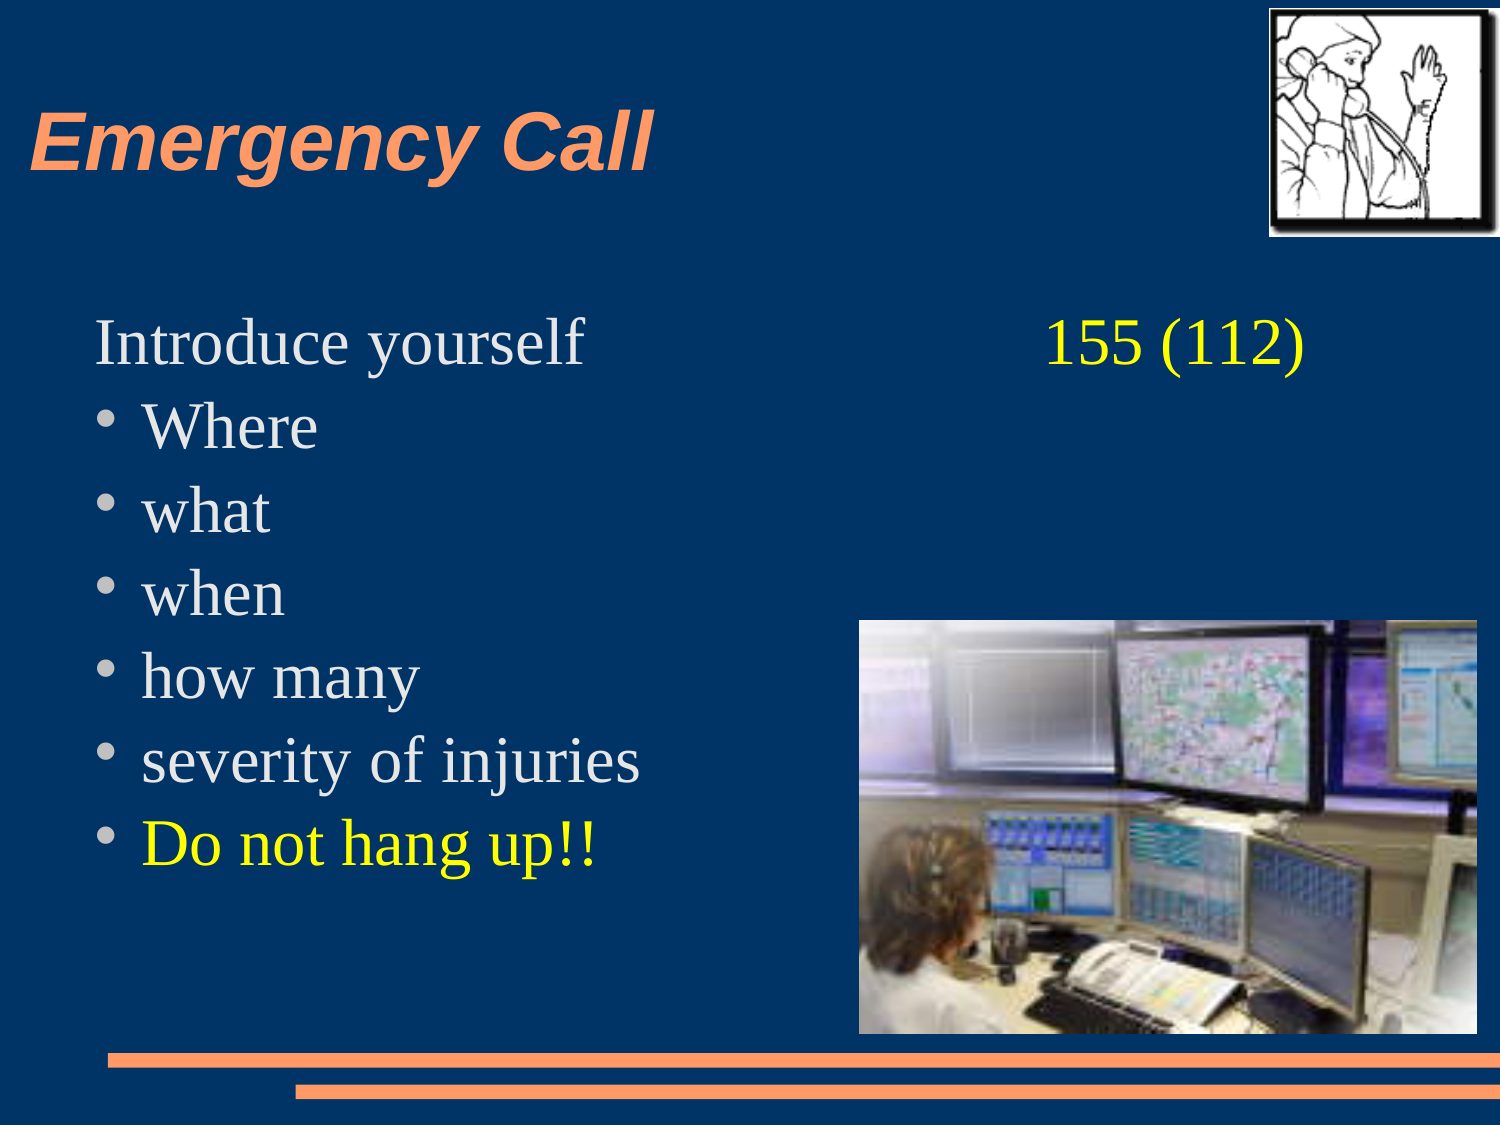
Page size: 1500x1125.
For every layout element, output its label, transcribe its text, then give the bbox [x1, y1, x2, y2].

picture [859, 620, 1477, 1034]
list Introduce yourself 155 (112) Where what when how many severity of injuries Do not hang up!! [94, 295, 1500, 1040]
picture [1269, 8, 1500, 237]
title Emergency Call [29, 29, 1269, 237]
